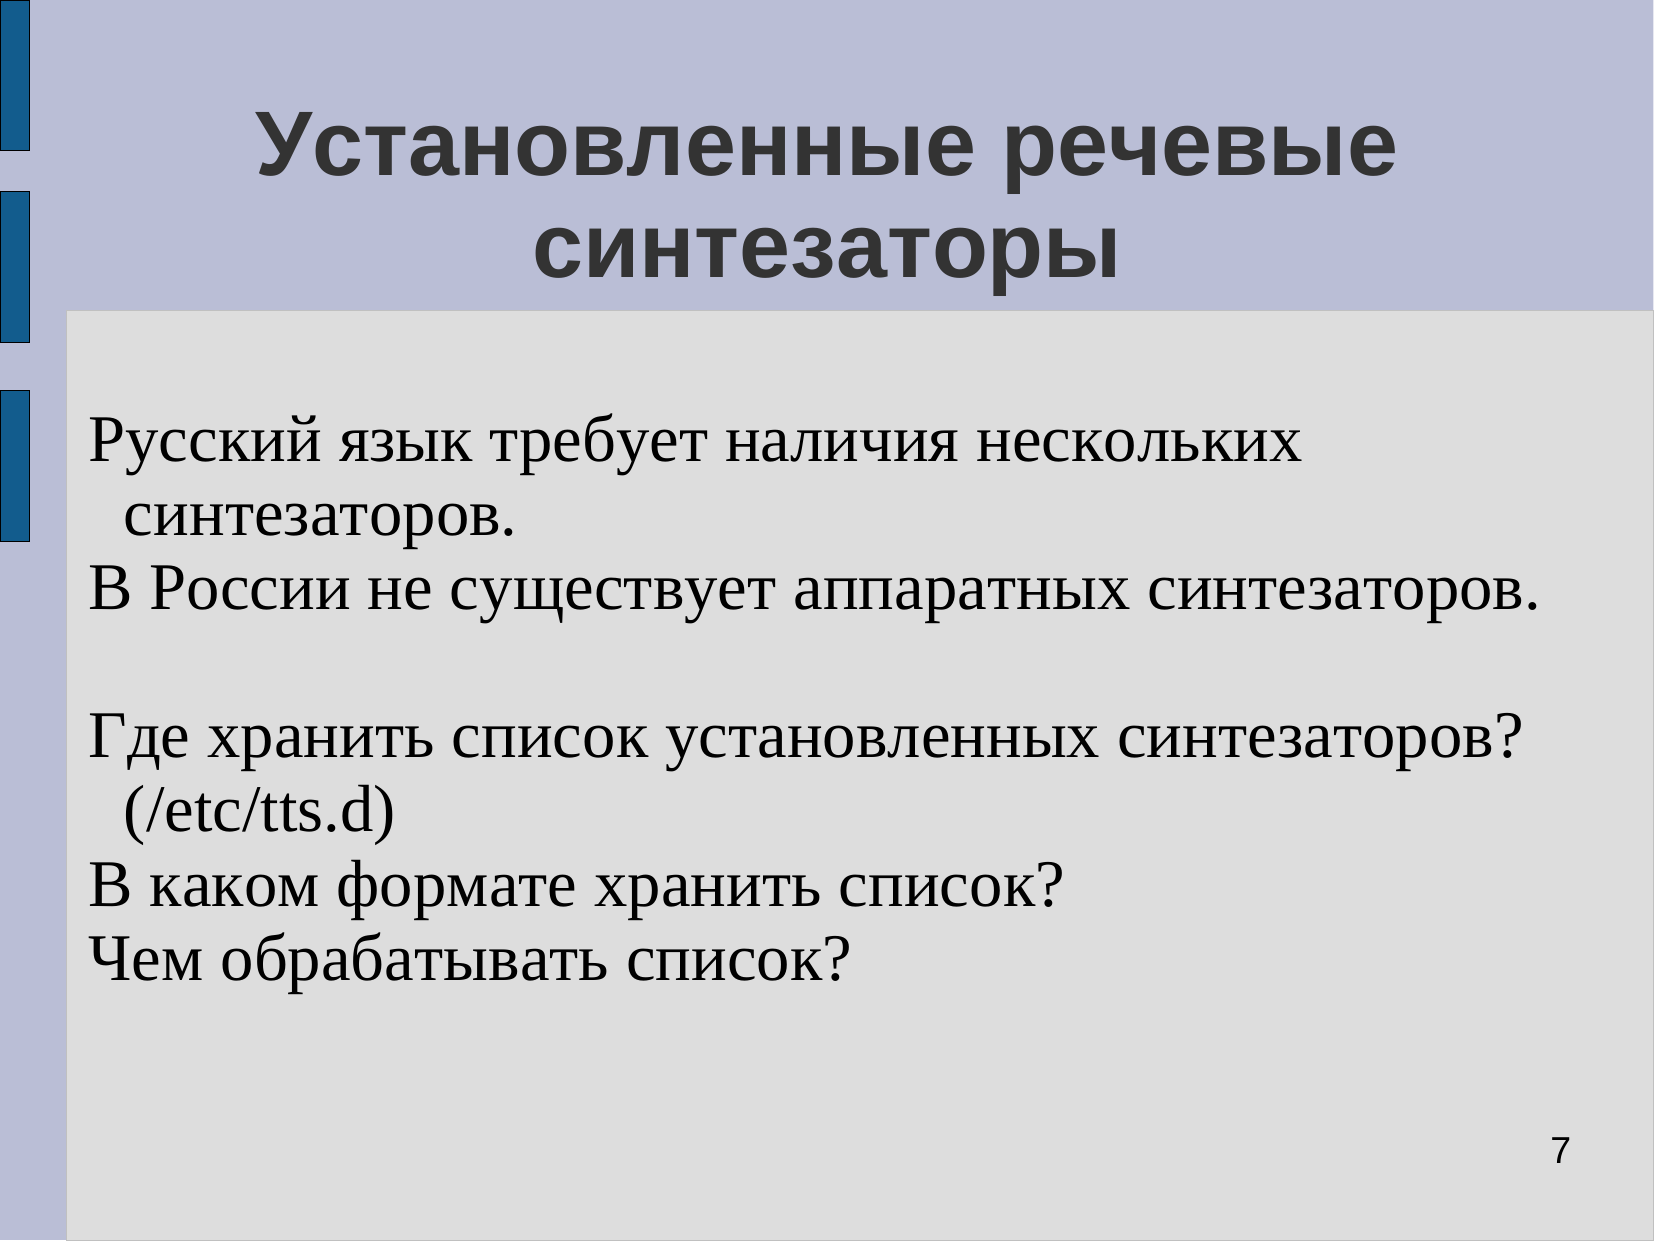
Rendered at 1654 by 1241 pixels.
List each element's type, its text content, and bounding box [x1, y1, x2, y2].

title Установленные речевые синтезаторы [121, 92, 1534, 298]
subtitle Русский язык требует наличия нескольких синтезаторов. В России не существует аппаратных синтезаторов. Где хранить список установленных синтезаторов? (/etc/tts.d) В каком формате хранить список? Чем обрабатывать список? [88, 352, 1654, 1119]
text_box 7 [1535, 1122, 1605, 1179]
